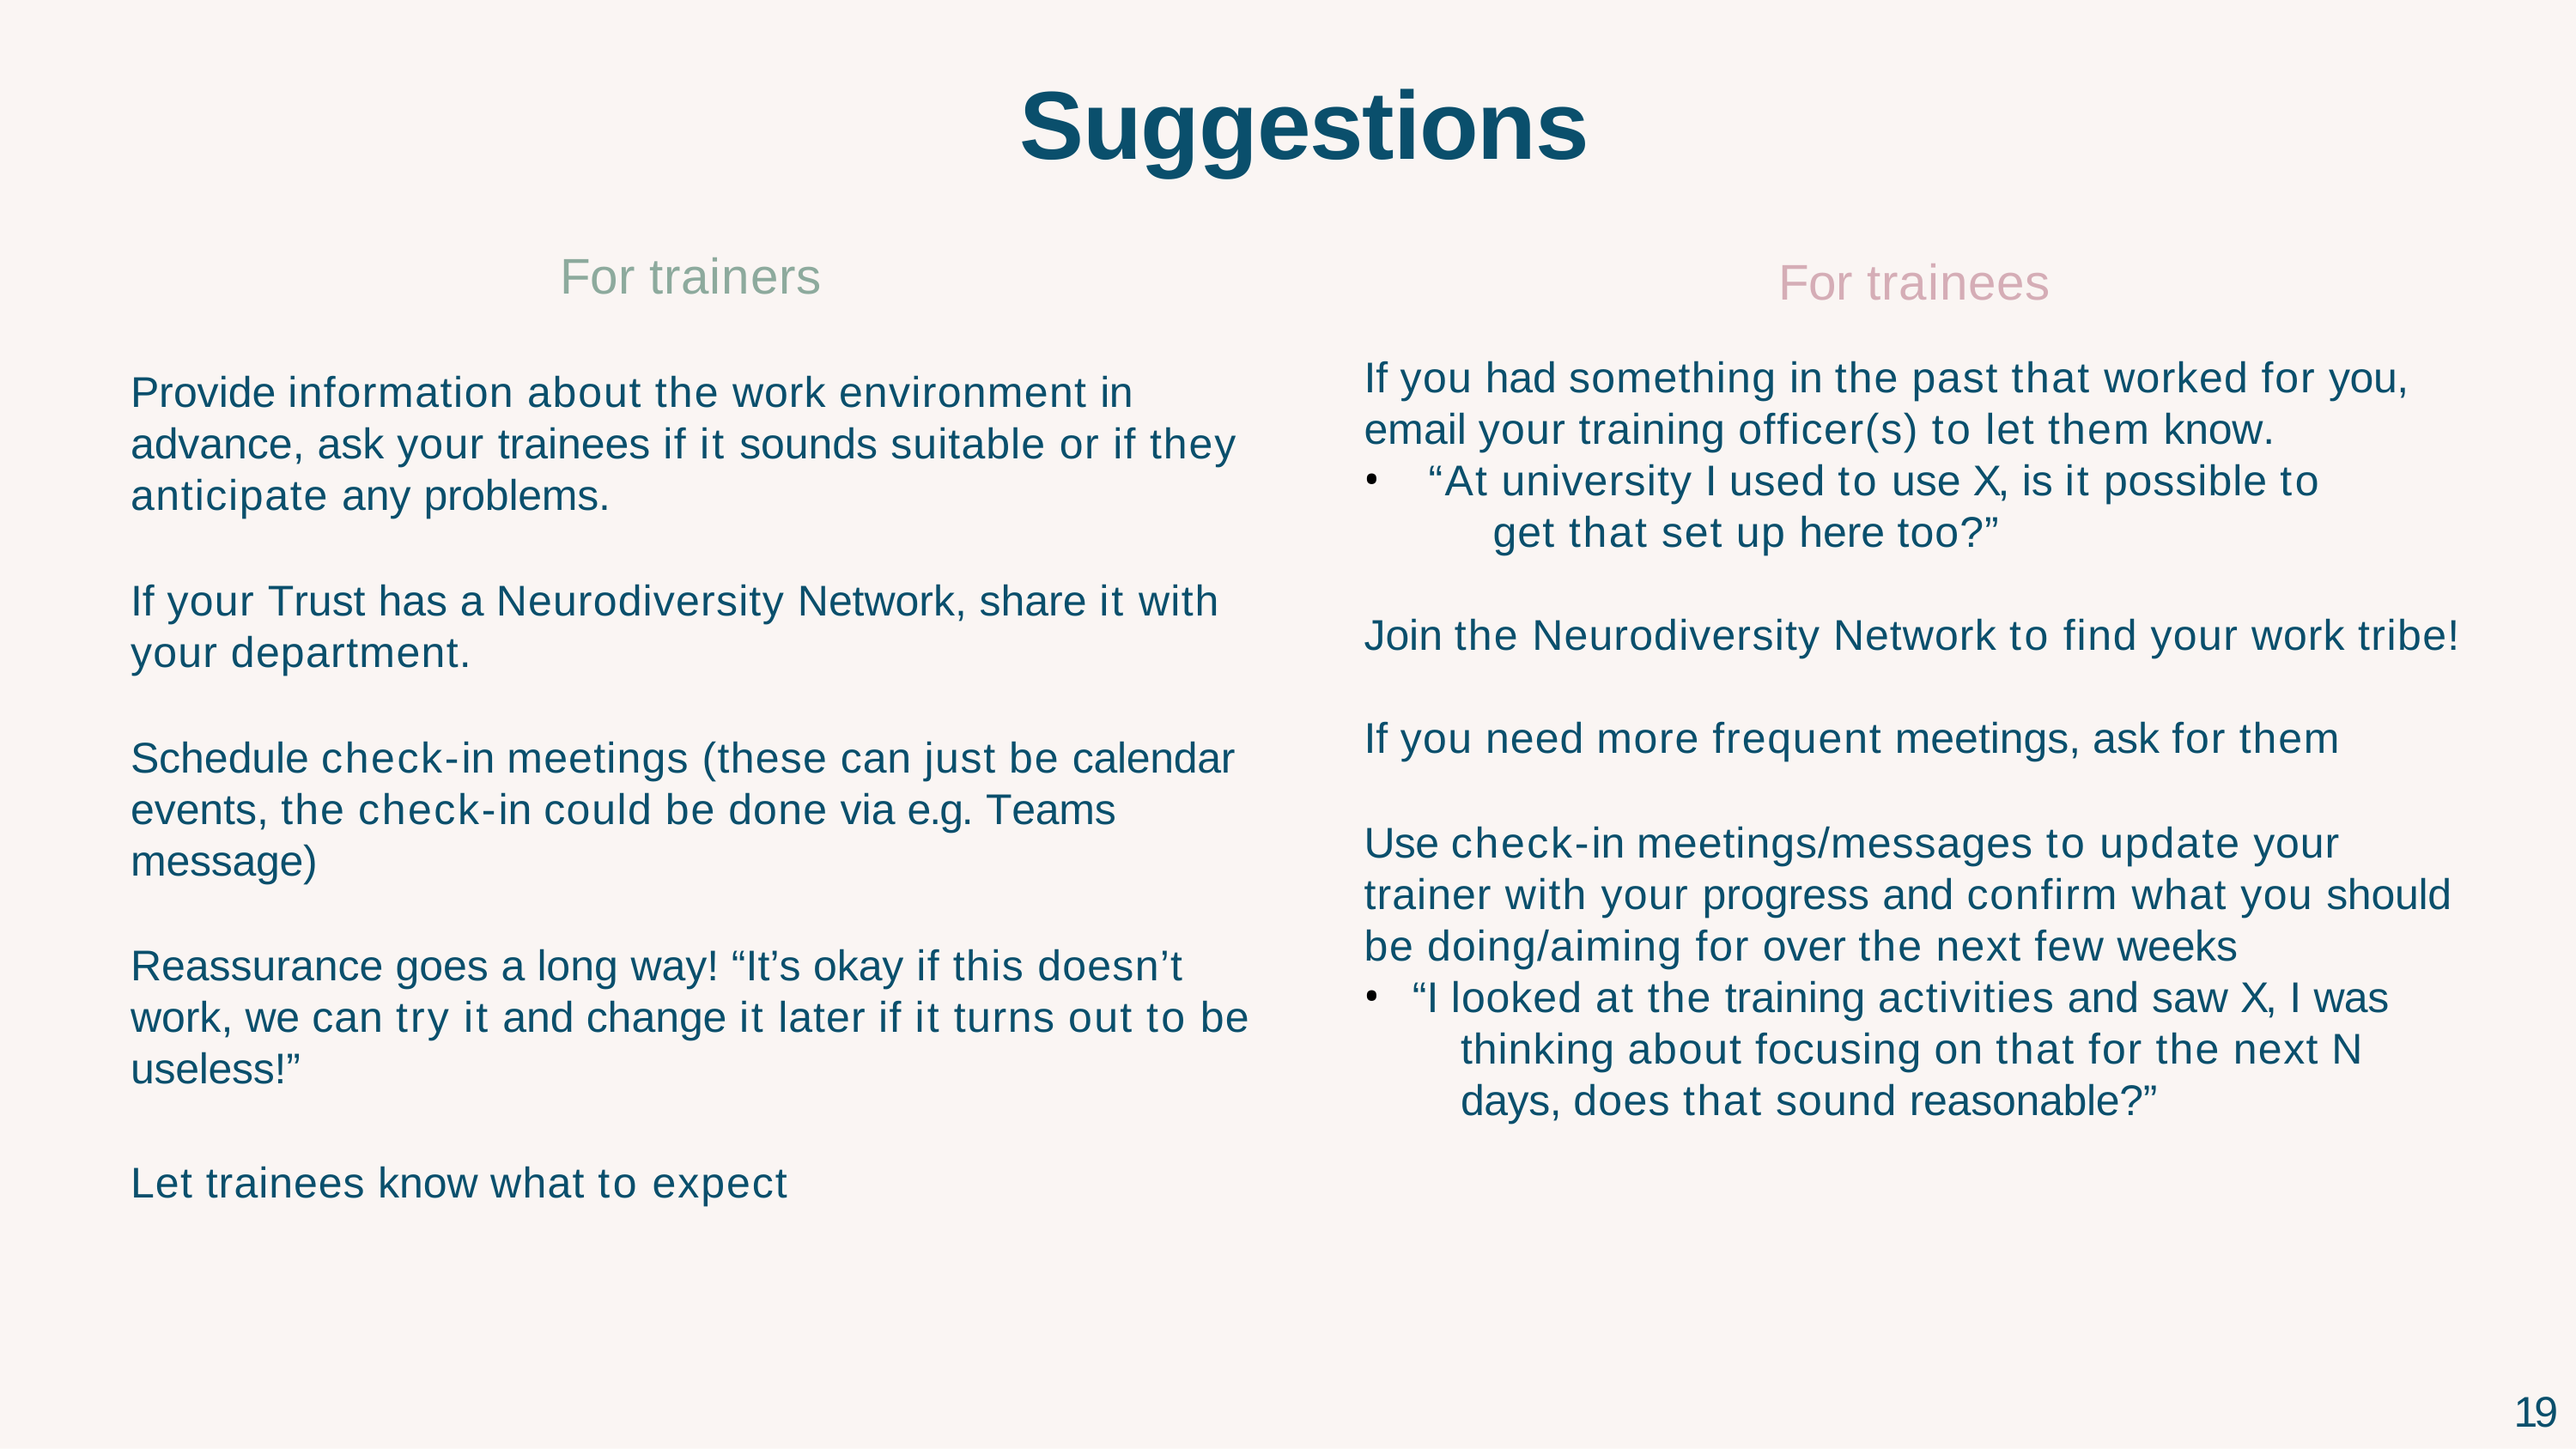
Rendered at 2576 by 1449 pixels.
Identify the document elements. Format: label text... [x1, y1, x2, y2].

title Suggestions [573, 61, 2035, 181]
list For trainees If you had something in the past that worked for you, email your training officer(s) to let them know. “At university I used to use X, is it possible to get that set up here too?” Join the Neurodiversity Network to find your work tribe! If you need more frequent meetings, ask for them Use check-in meetings/messages to update your trainer with your progress and confirm what you should be doing/aiming for over the next few weeks “I looked at the training activities and saw X, I was thinking about focusing on that for the next N days, does that sound reasonable?” [1360, 248, 2468, 1125]
list For trainers Provide information about the work environment in advance, ask your trainees if it sounds suitable or if they anticipate any problems. If your Trust has a Neurodiversity Network, share it with your department. Schedule check-in meetings (these can just be calendar events, the check-in could be done via e.g. Teams message) Reassurance goes a long way! “It’s okay if this doesn’t work, we can try it and change it later if it turns out to be useless!” Let trainees know what to expect [126, 241, 1255, 1197]
text_box 19. [2512, 1383, 2565, 1443]
